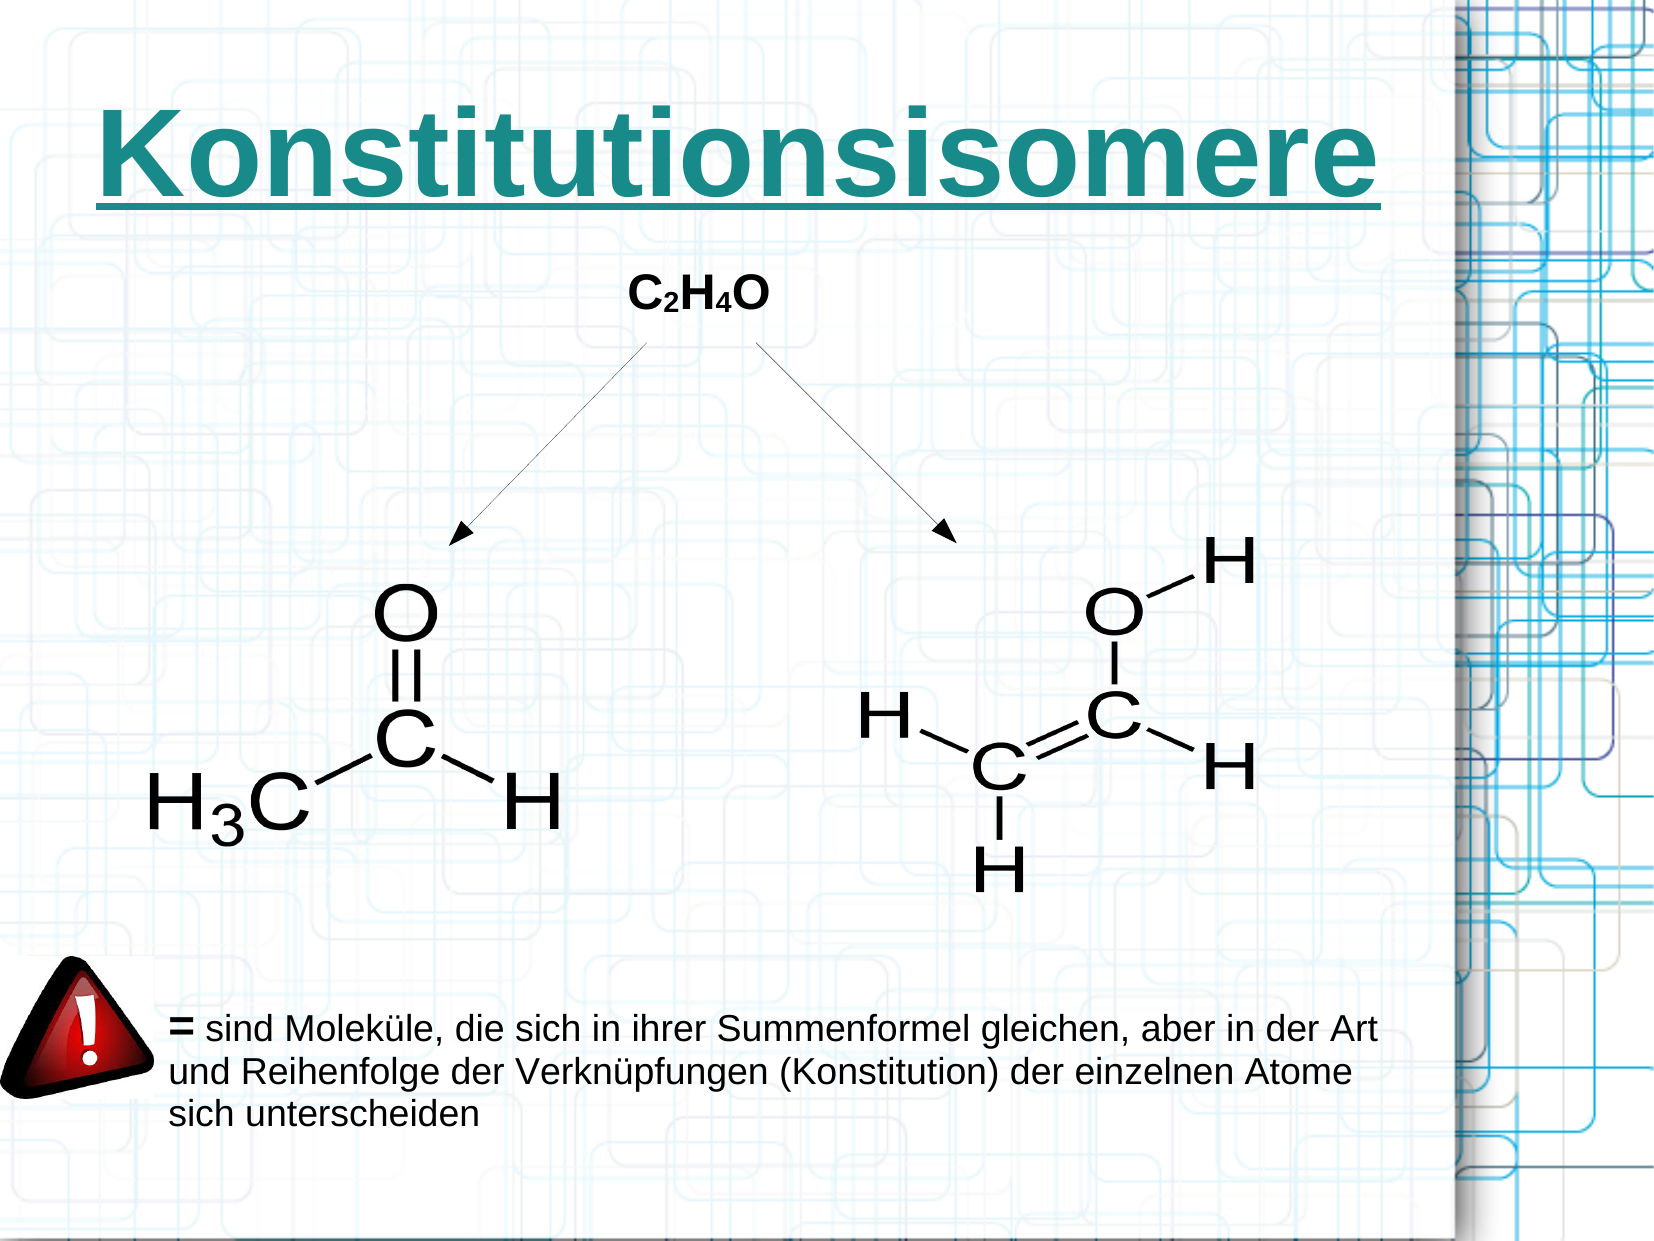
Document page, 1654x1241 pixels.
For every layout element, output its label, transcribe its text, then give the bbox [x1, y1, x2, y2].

picture [0, 0, 1654, 1241]
text_box C2H4O [512, 256, 886, 470]
text_box = sind Moleküle, die sich in ihrer Summenformel gleichen, aber in der Art und Reihenfolge der Verknüpfungen (Konstitution) der einzelnen Atome sich unterscheiden [153, 992, 1441, 1144]
title Konstitutionsisomere [59, 49, 1418, 257]
